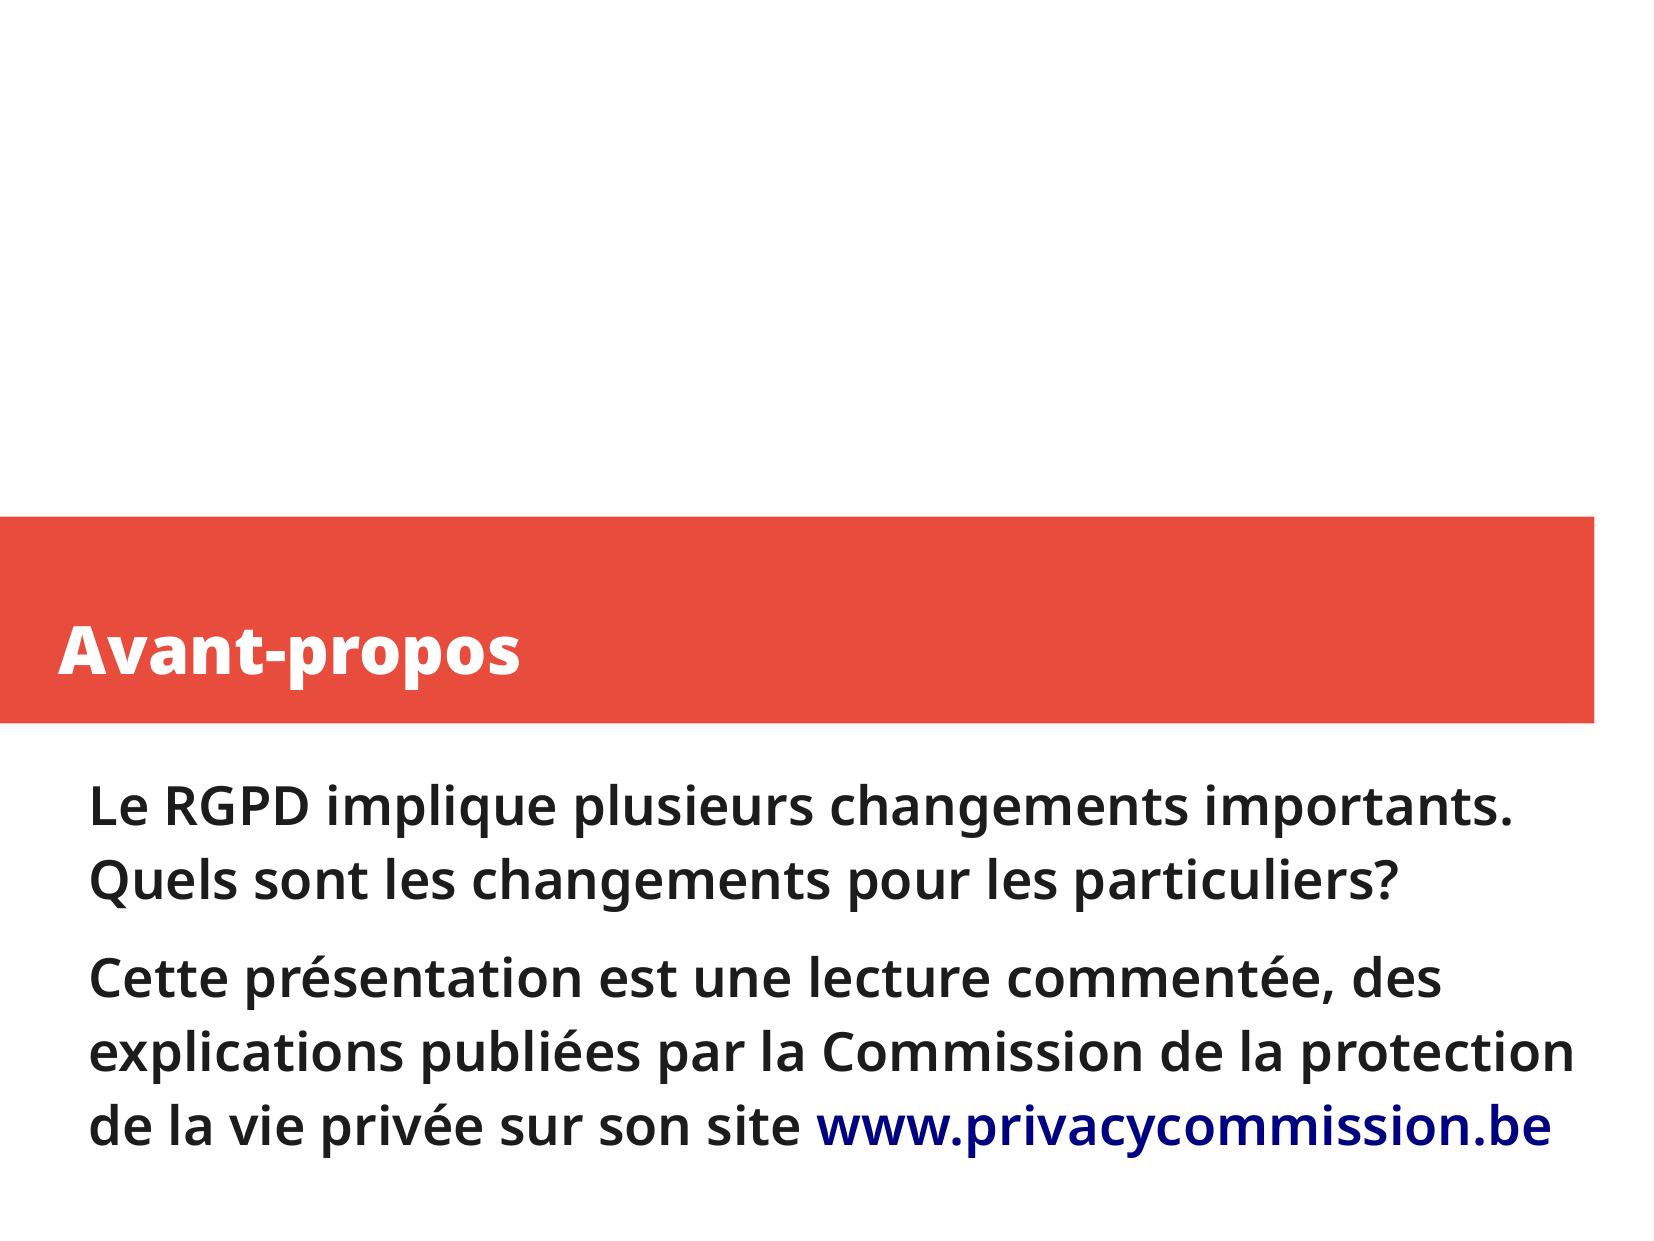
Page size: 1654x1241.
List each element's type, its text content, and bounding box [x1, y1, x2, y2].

list Le RGPD implique plusieurs changements importants. Quels sont les changements pour les particuliers? Cette présentation est une lecture commentée, des explications publiées par la Commission de la protection de la vie privée sur son site www.privacycommission.be [88, 767, 1595, 1182]
title Avant-propos [59, 546, 1595, 694]
